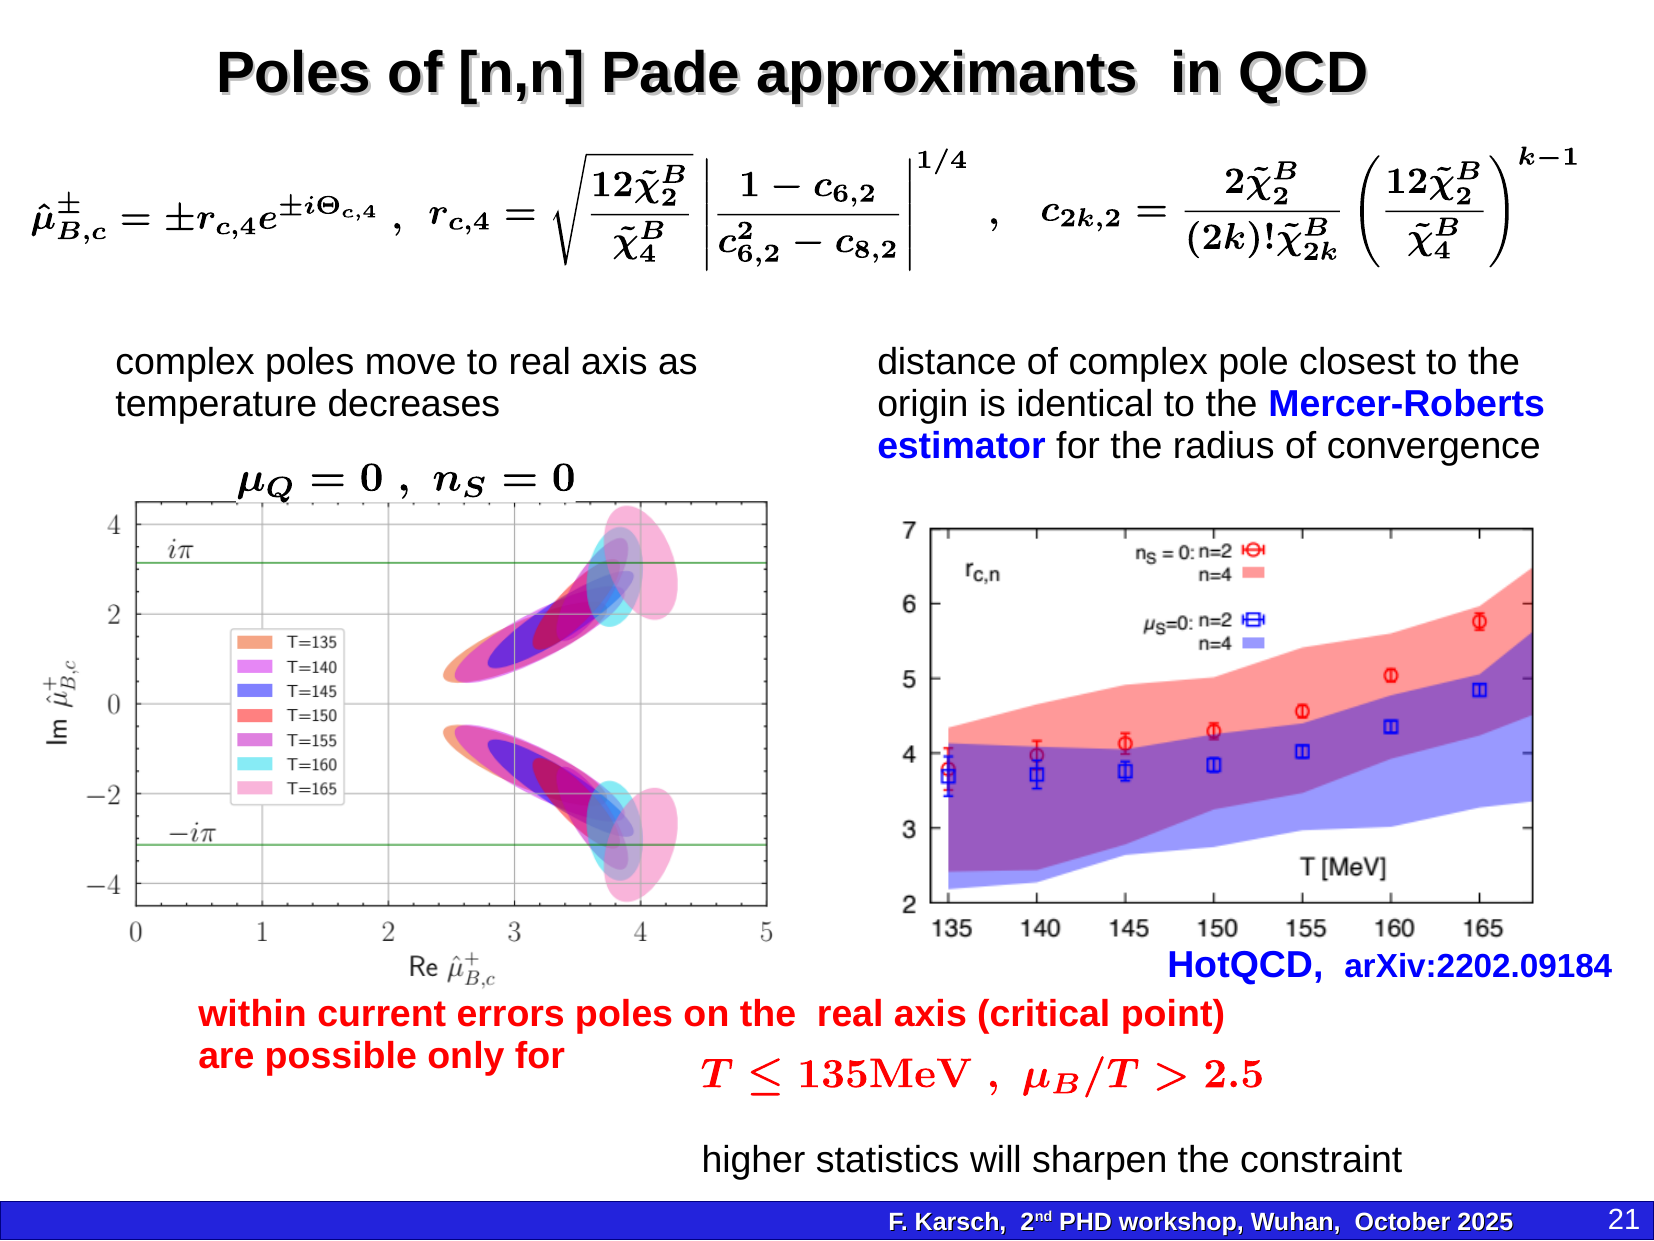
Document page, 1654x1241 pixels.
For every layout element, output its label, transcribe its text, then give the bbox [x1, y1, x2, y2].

text_box [429, 148, 998, 272]
text_box HotQCD, arXiv:2202.09184 [1152, 936, 1654, 1036]
text_box Poles of [n,n] Pade approximants in QCD [201, 32, 1401, 113]
text_box [1041, 146, 1577, 268]
text_box higher statistics will sharpen the constraint [686, 1130, 1419, 1188]
text_box distance of complex pole closest to the origin is identical to the Mercer-Roberts estimator for the radius of convergence [862, 333, 1561, 474]
text_box [236, 461, 583, 503]
text_box within current errors poles on the real axis (critical point) are possible only for [183, 984, 1471, 1126]
text_box [700, 1056, 1265, 1098]
picture [33, 464, 784, 999]
text_box [30, 191, 403, 245]
picture [825, 503, 1576, 954]
text_box complex poles move to real axis as temperature decreases [100, 333, 725, 432]
